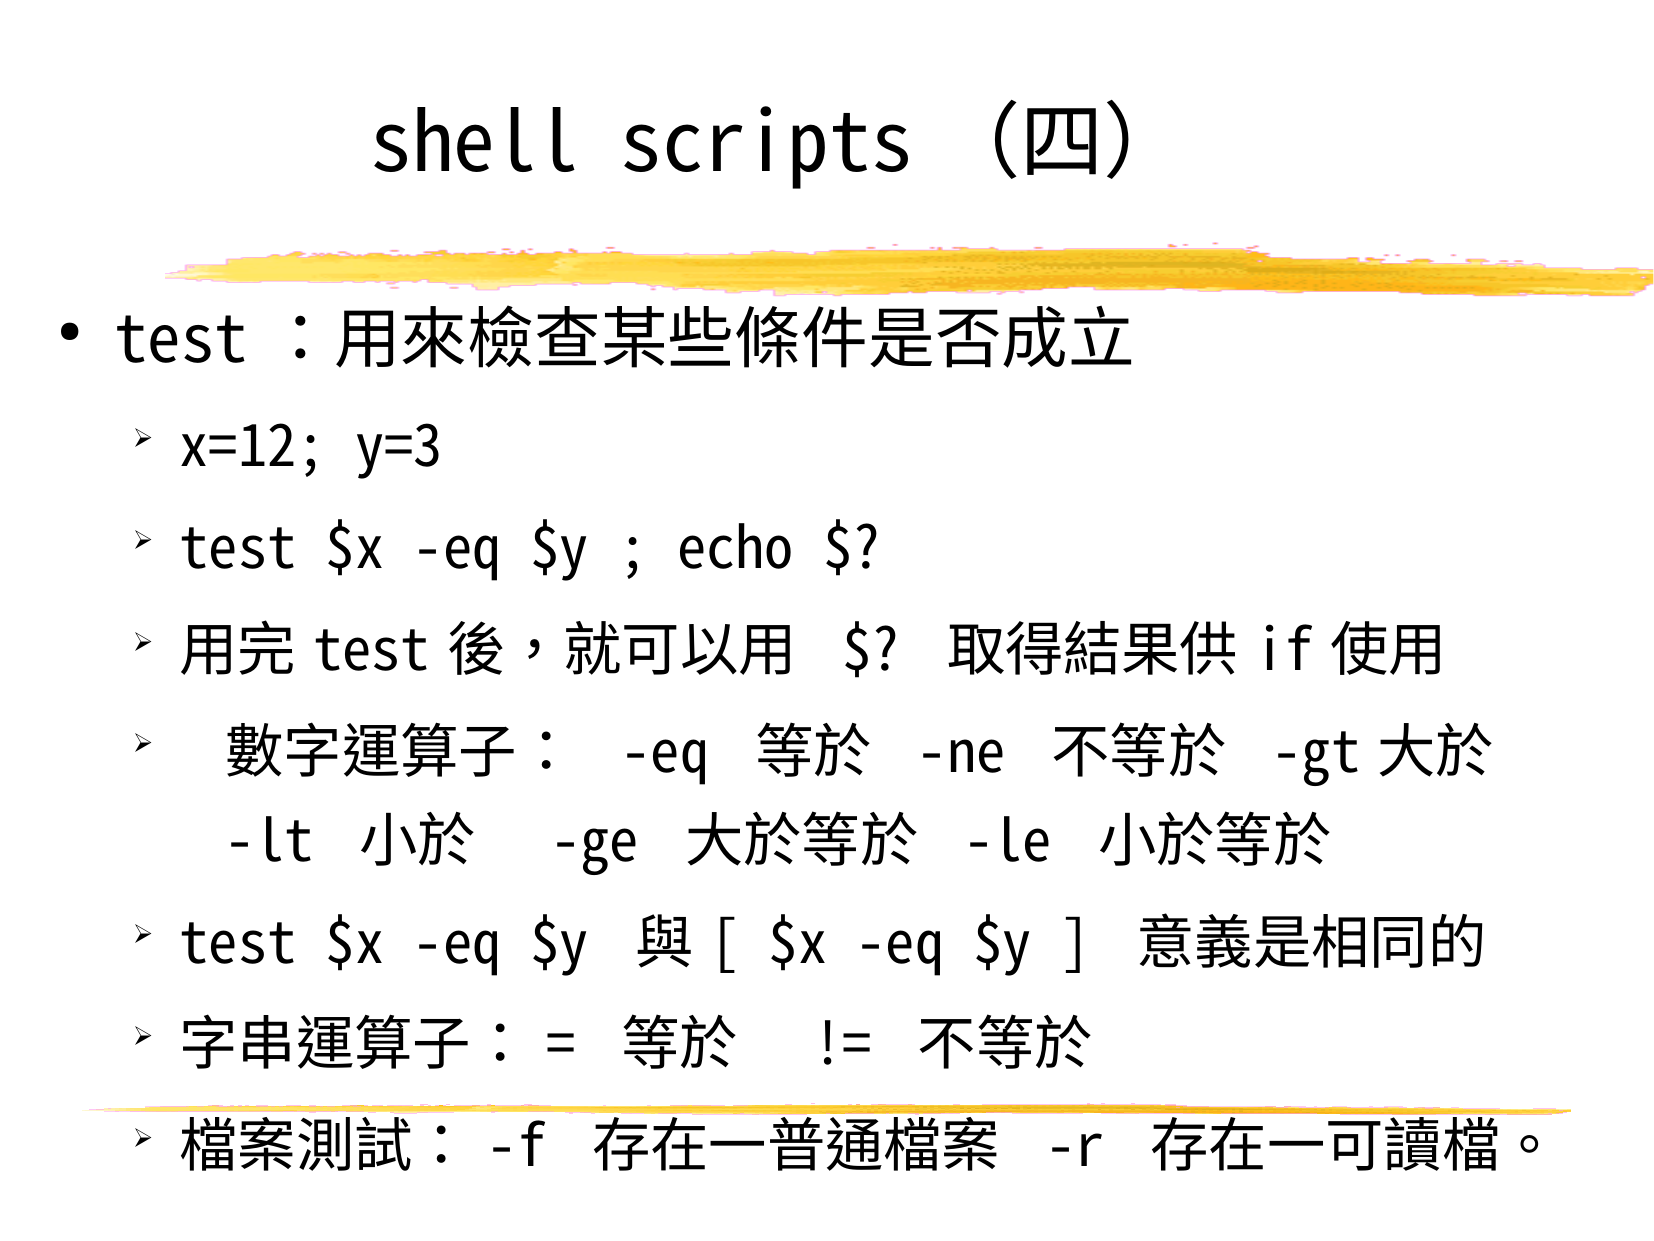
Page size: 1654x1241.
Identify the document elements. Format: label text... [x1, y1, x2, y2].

picture [165, 237, 1654, 308]
title shell scripts（四） [76, 28, 1482, 236]
list test：用來檢查某些條件是否成立 x=12; y=3 test $x -eq $y ; echo $? 用完test後，就可以用 $? 取得結果供if使用 數字運算子： -eq 等於 -ne 不等於 -gt大於 -lt 小於 -ge 大於等於 -le 小於等於 test $x -eq $y 與[ $x -eq $y ] 意義是相同的 字串運算子：= 等於 != 不等於 檔案測試：-f 存在一普通檔案 -r 存在一可讀檔。 [57, 279, 1594, 1091]
picture [82, 1102, 1571, 1117]
